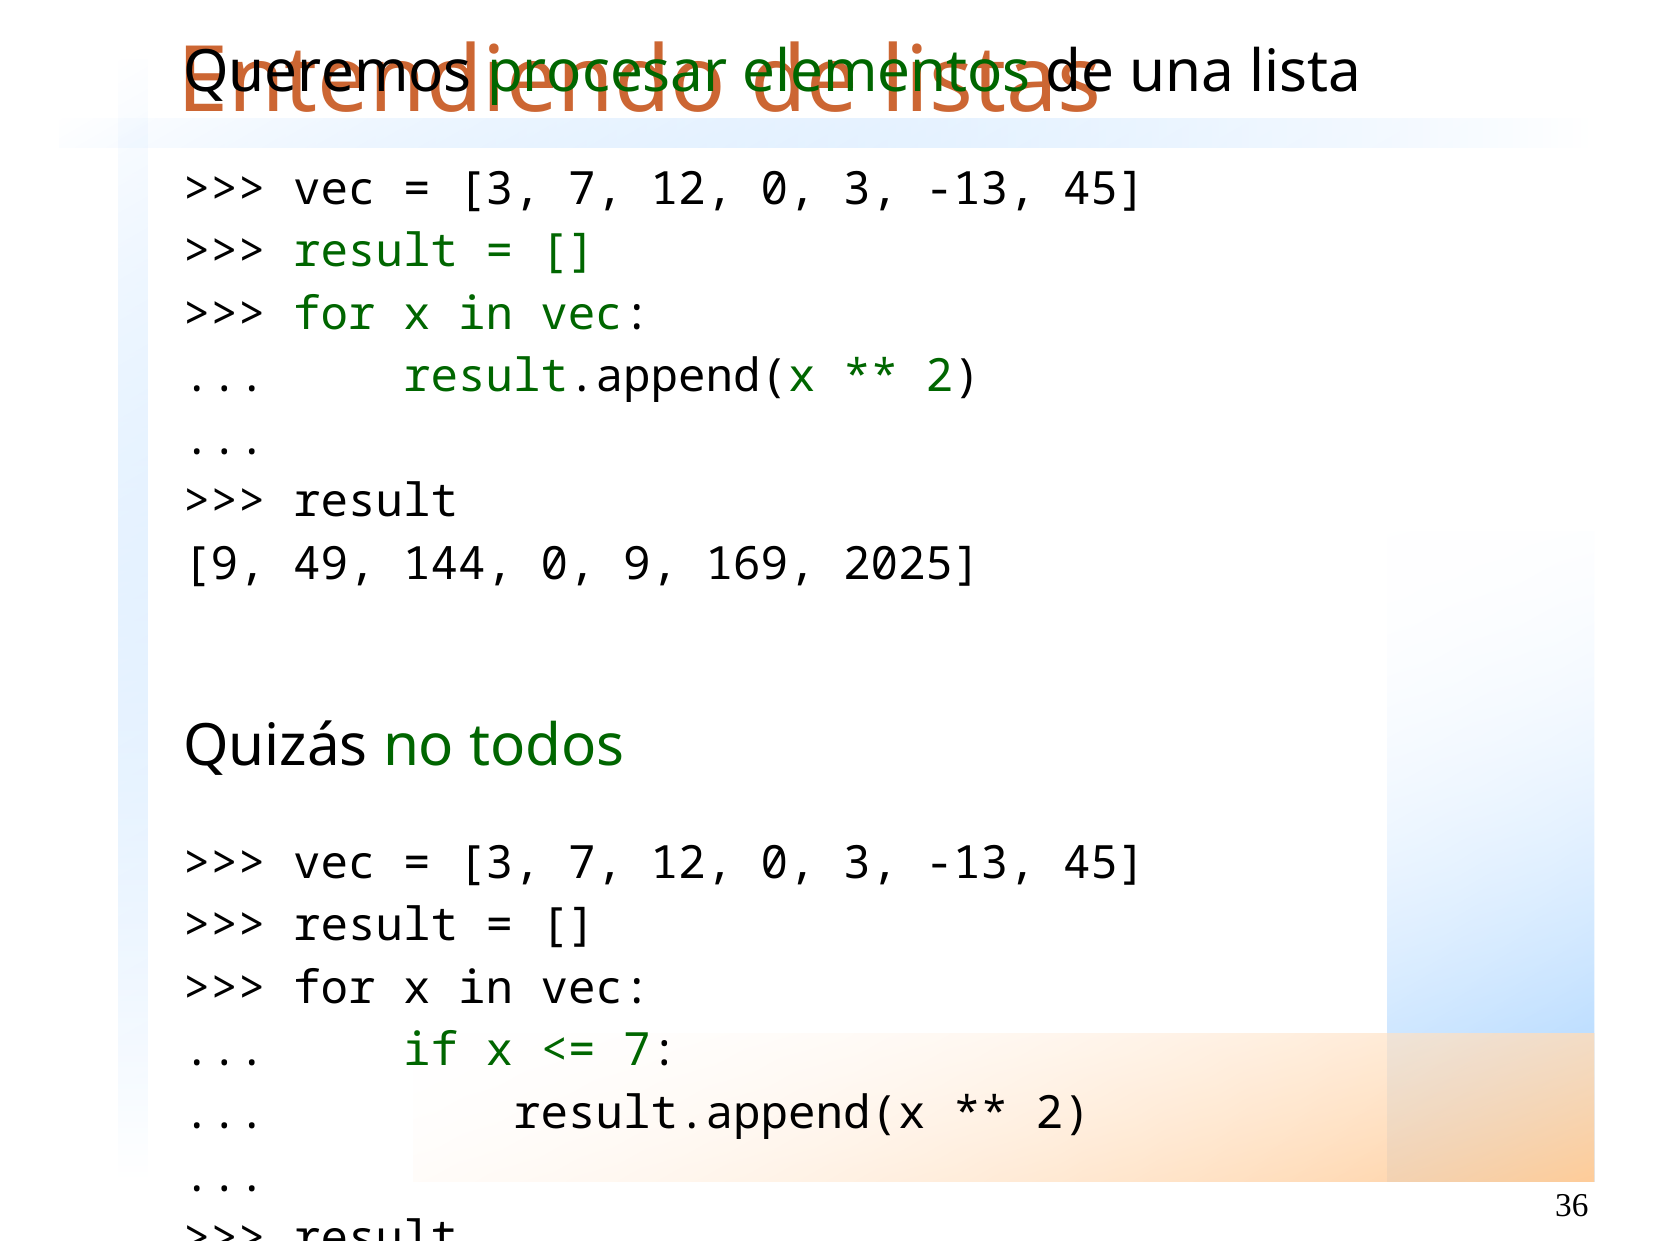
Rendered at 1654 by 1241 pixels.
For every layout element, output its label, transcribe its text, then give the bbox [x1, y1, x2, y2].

text_box Queremos procesar elementos de una lista >>> vec = [3, 7, 12, 0, 3, -13, 45] >>> result = [] >>> for x in vec: ... result.append(x ** 2) ... >>> result [9, 49, 144, 0, 9, 169, 2025] Quizás no todos >>> vec = [3, 7, 12, 0, 3, -13, 45] >>> result = [] >>> for x in vec: ... if x <= 7: ... result.append(x ** 2) ... >>> result [9, 49, 0, 9, 169] [147, 147, 1595, 1211]
title Entendiendo de listas [177, 0, 1595, 147]
